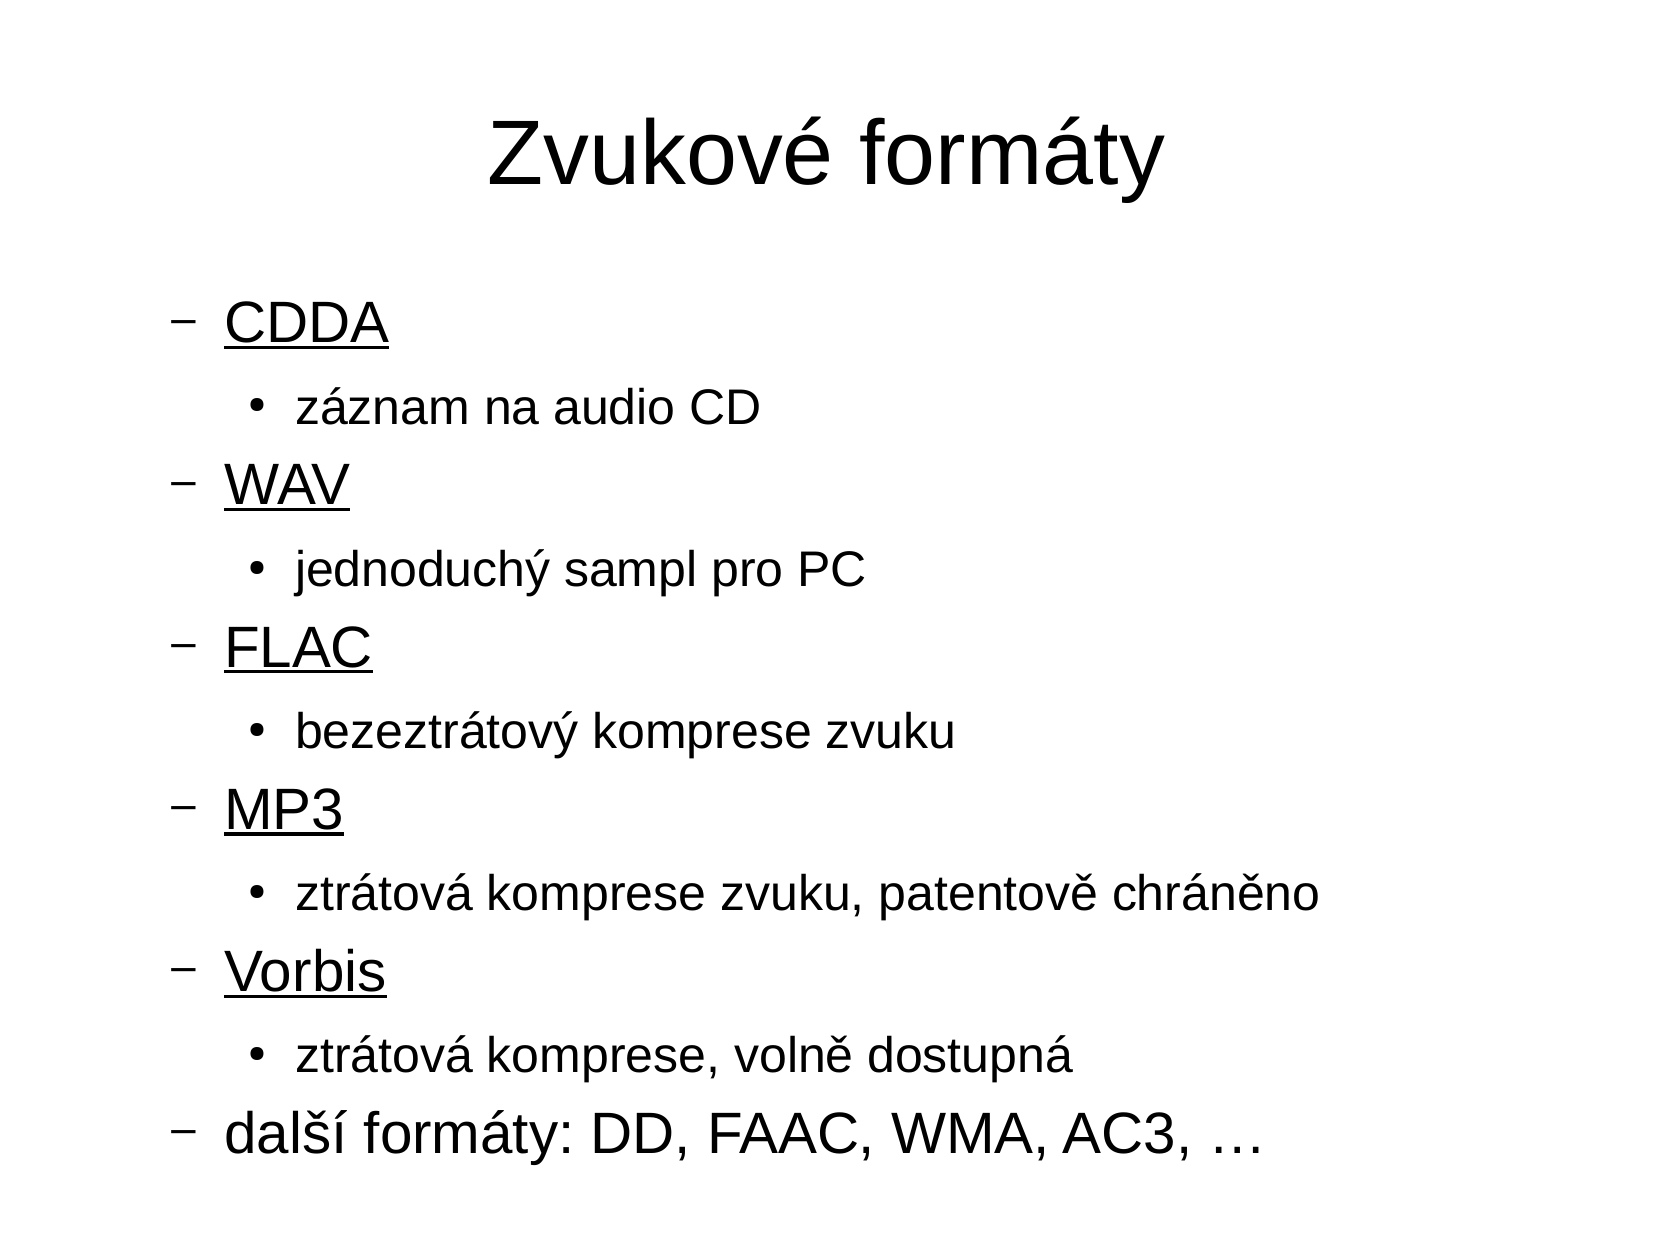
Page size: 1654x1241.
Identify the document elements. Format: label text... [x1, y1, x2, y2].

title Zvukové formáty [82, 49, 1571, 257]
list CDDA záznam na audio CD WAV jednoduchý sampl pro PC FLAC bezeztrátový komprese zvuku MP3 ztrátová komprese zvuku, patentově chráněno Vorbis ztrátová komprese, volně dostupná další formáty: DD, FAAC, WMA, AC3, … [82, 290, 1571, 1193]
